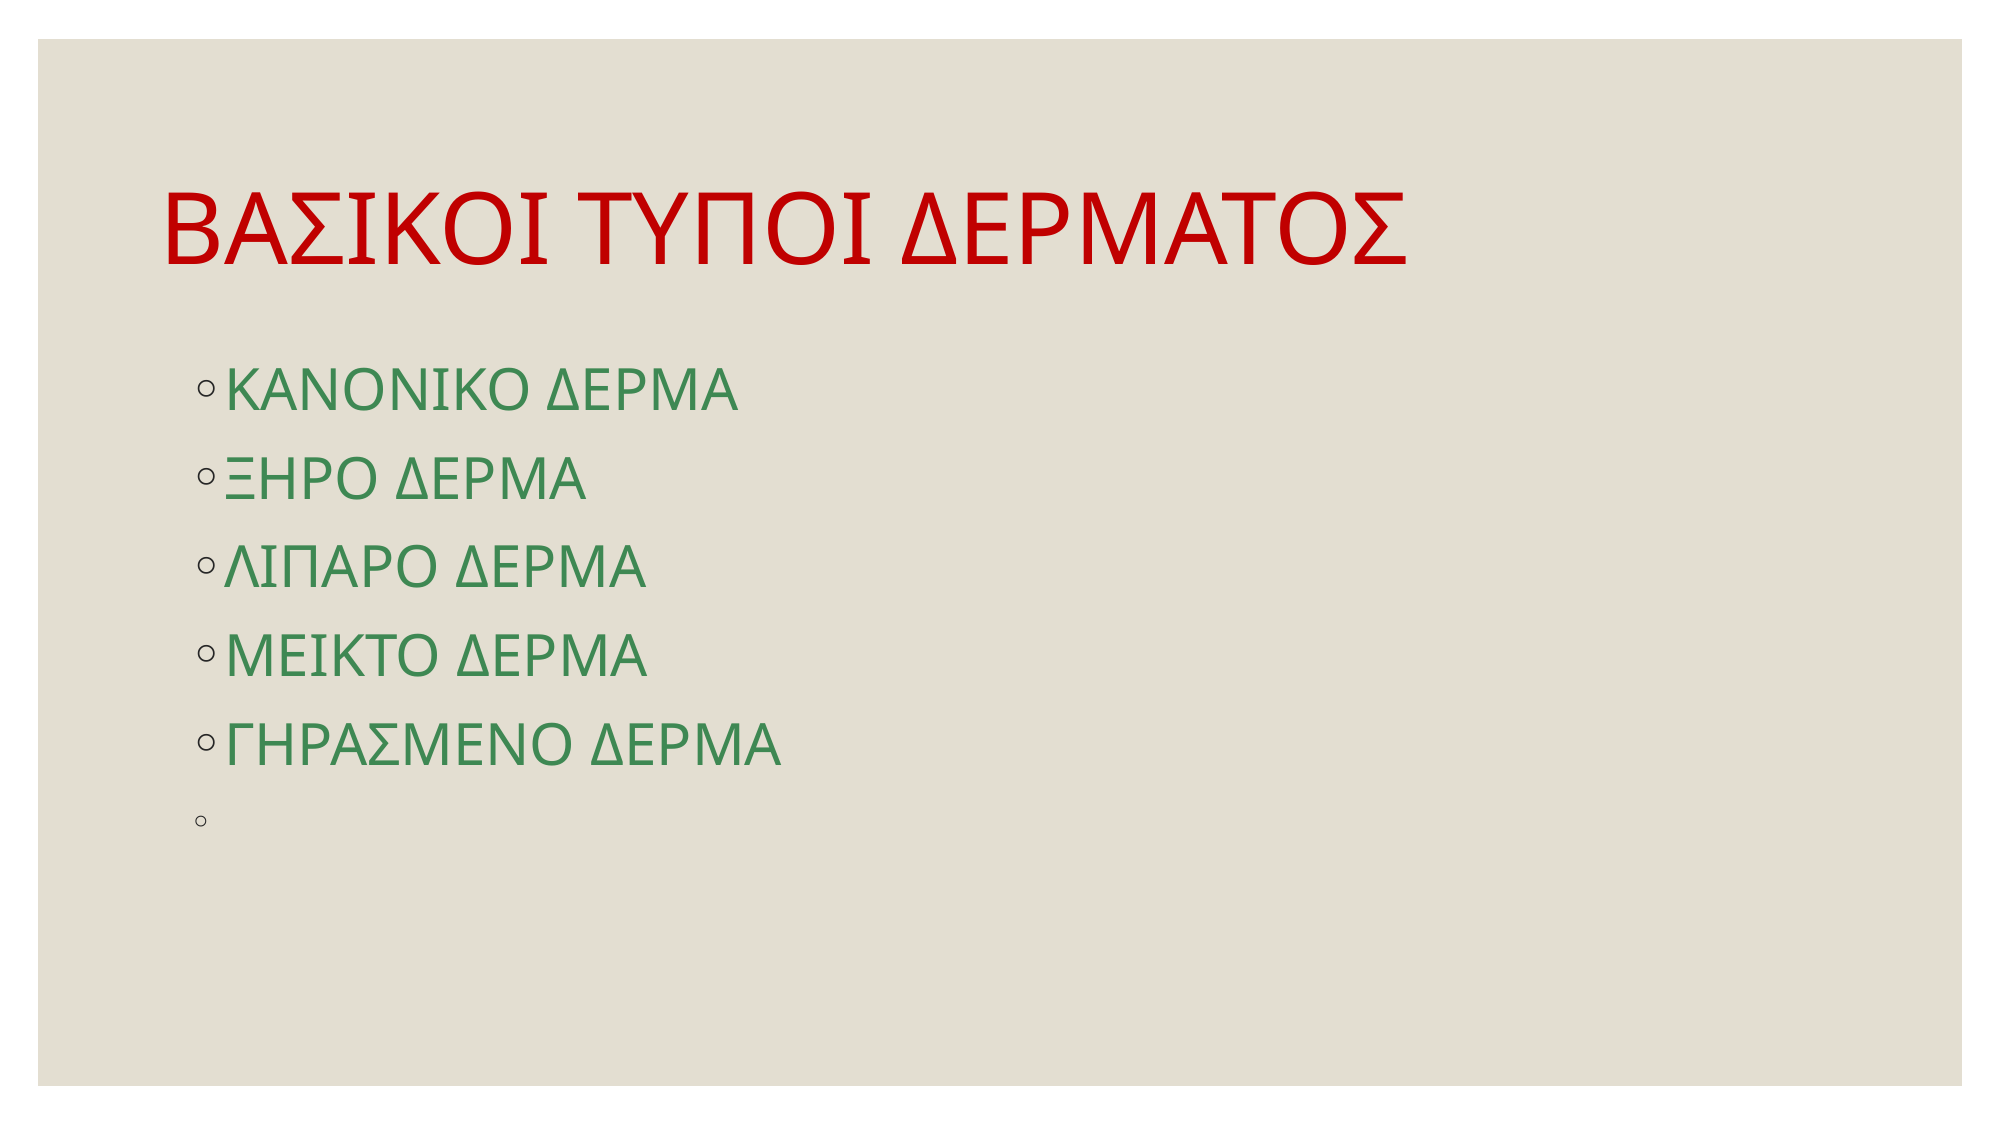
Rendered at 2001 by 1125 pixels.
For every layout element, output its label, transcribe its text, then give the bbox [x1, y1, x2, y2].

title ΒΑΣΙΚΟΙ ΤΥΠΟΙ ΔΕΡΜΑΤΟΣ [144, 120, 1795, 346]
list ΚΑΝΟΝΙΚΟ ΔΕΡΜΑ ΞΗΡΟ ΔΕΡΜΑ ΛΙΠΑΡΟ ΔΕΡΜΑ ΜΕΙΚΤΟ ΔΕΡΜΑ ΓHΡΑΣΜΕΝΟ ΔΕΡΜΑ [174, 345, 1825, 991]
